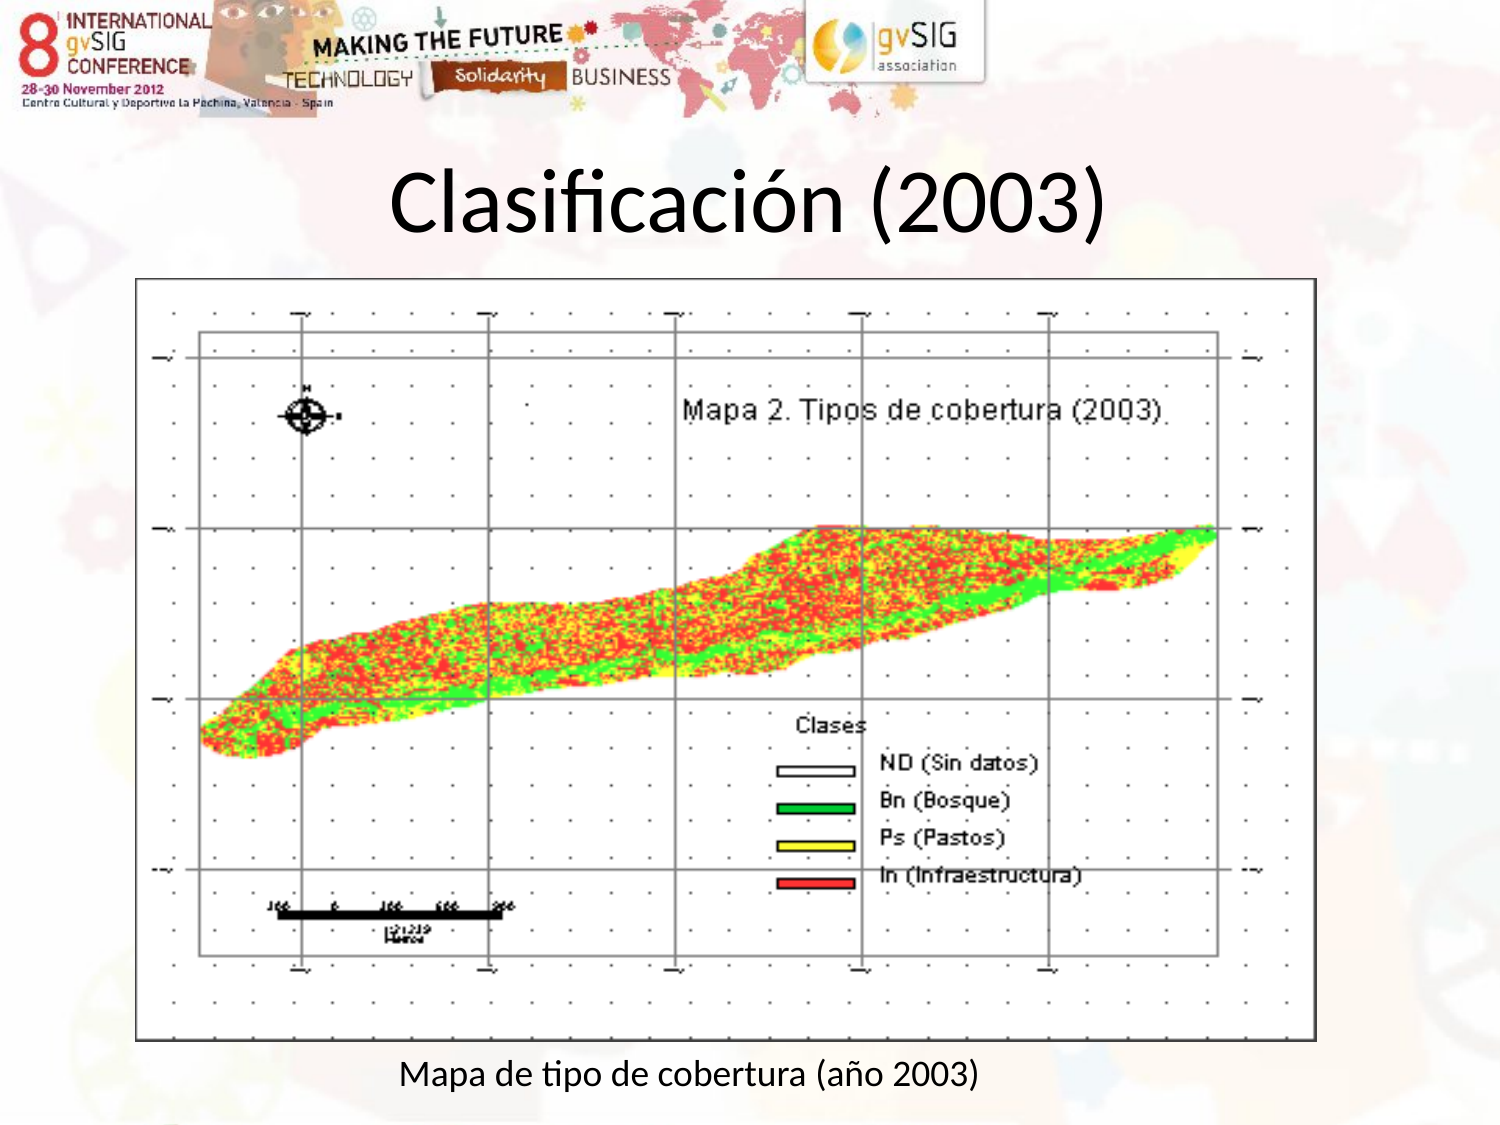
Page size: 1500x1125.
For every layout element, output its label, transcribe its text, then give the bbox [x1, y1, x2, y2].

text_box Mapa de tipo de cobertura (año 2003) [383, 1041, 1093, 1103]
picture [0, 0, 1500, 1125]
title Clasificación (2003) [75, 101, 1426, 290]
